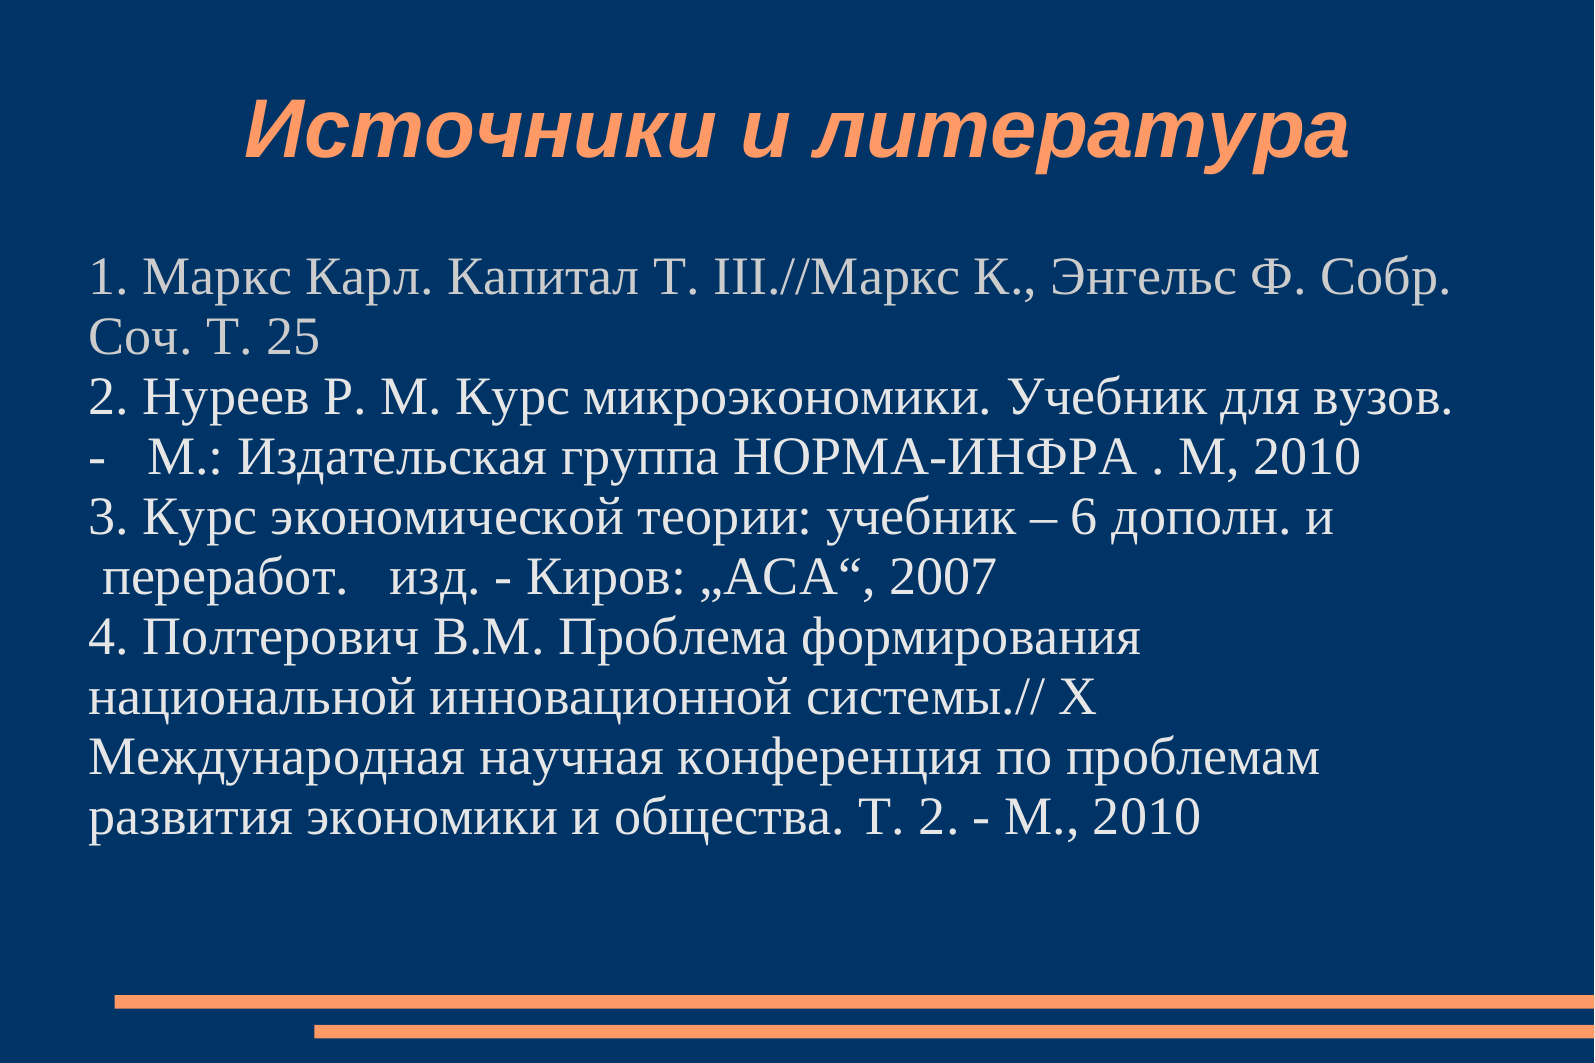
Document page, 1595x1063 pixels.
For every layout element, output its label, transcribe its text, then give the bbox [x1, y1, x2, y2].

title Источники и литература [117, 47, 1479, 210]
subtitle 1. Маркс Карл. Капитал Т. III.//Маркс К., Энгельс Ф. Собр. Соч. Т. 25 2. Нуреев Р. М. Курс микроэкономики. Учебник для вузов. - М.: Издательская группа НОРМА-ИНФРА . М, 2010 3. Курс экономической теории: учебник – 6 дополн. и переработ. изд. - Киров: „АСА“, 2007 4. Полтерович В.М. Проблема формирования национальной инновационной системы.// X Международная научная конференция по проблемам развития экономики и общества. Т. 2. - М., 2010 [88, 206, 1477, 886]
